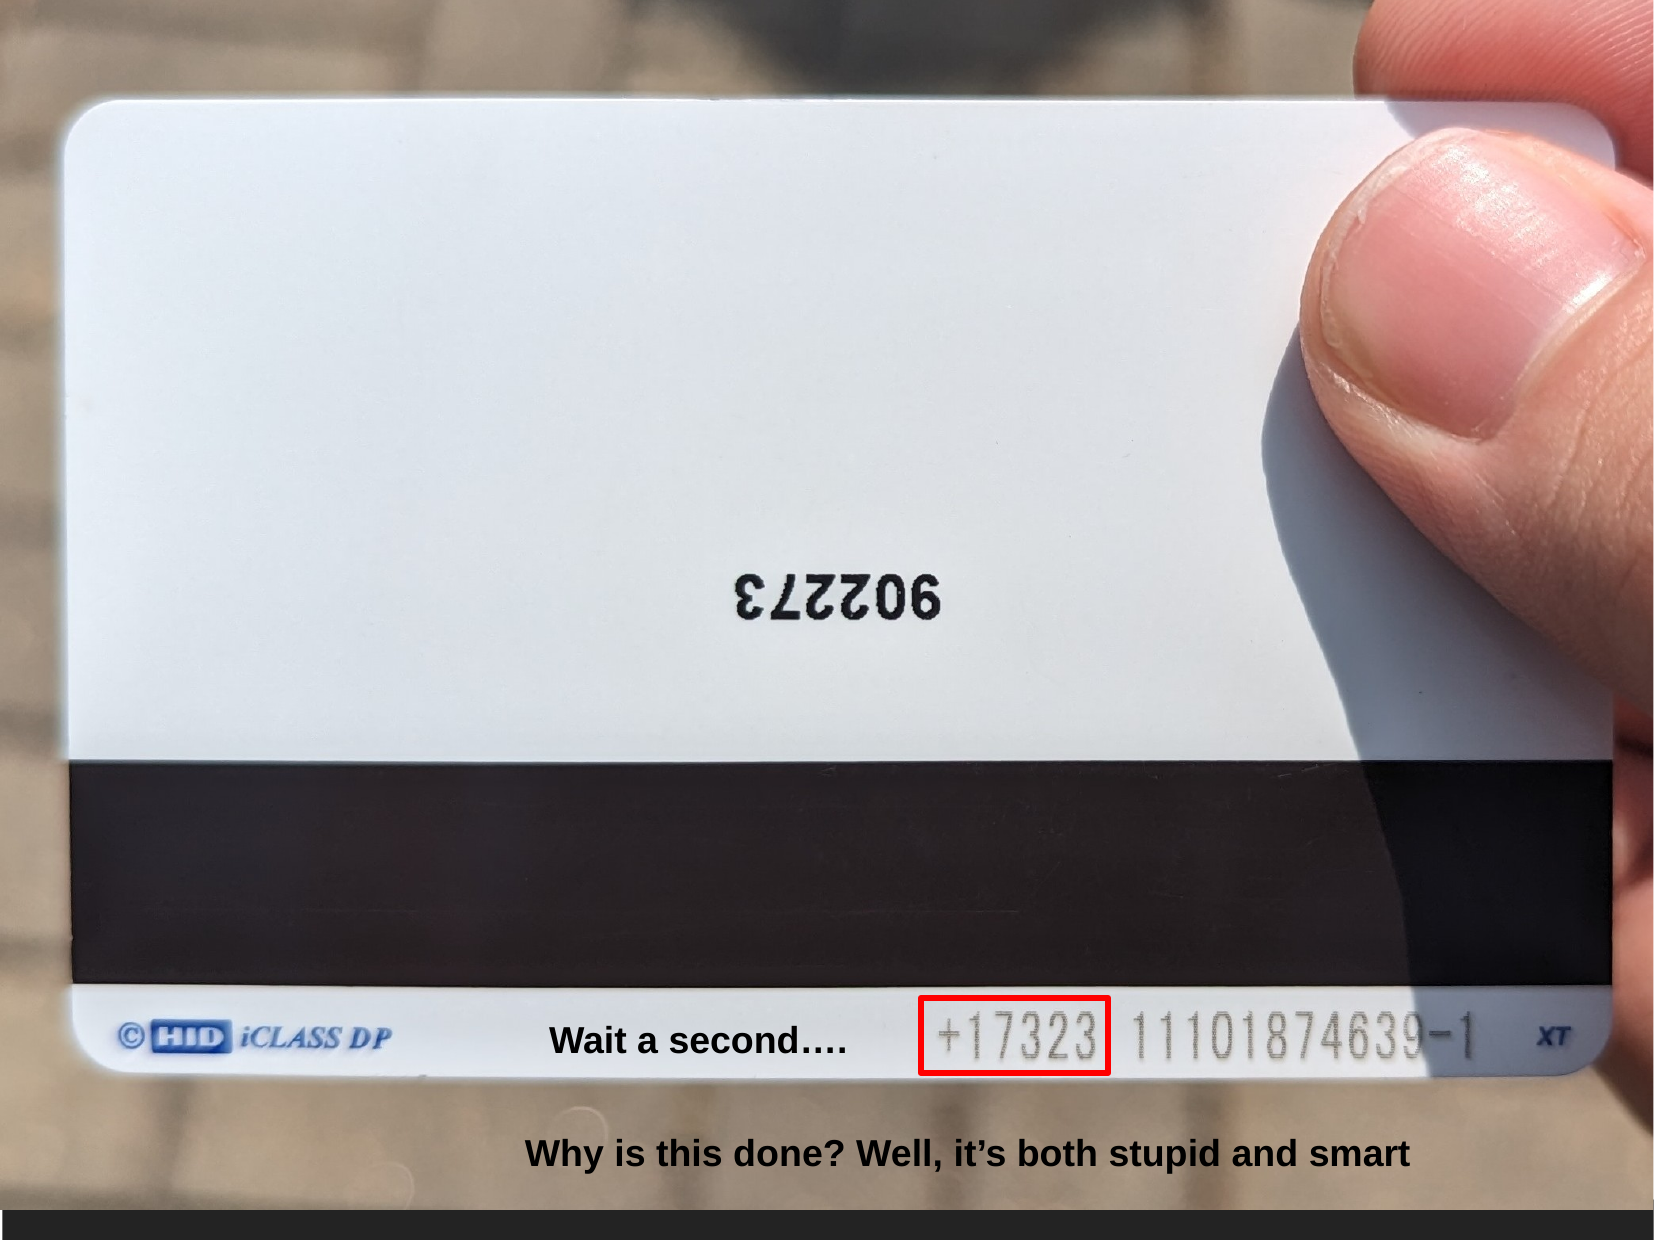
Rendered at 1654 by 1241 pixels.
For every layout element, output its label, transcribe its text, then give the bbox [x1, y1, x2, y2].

picture [0, 0, 1654, 1241]
text_box Why is this done? Well, it’s both stupid and smart [510, 1125, 1426, 1182]
text_box Wait a second…. [534, 1012, 863, 1070]
